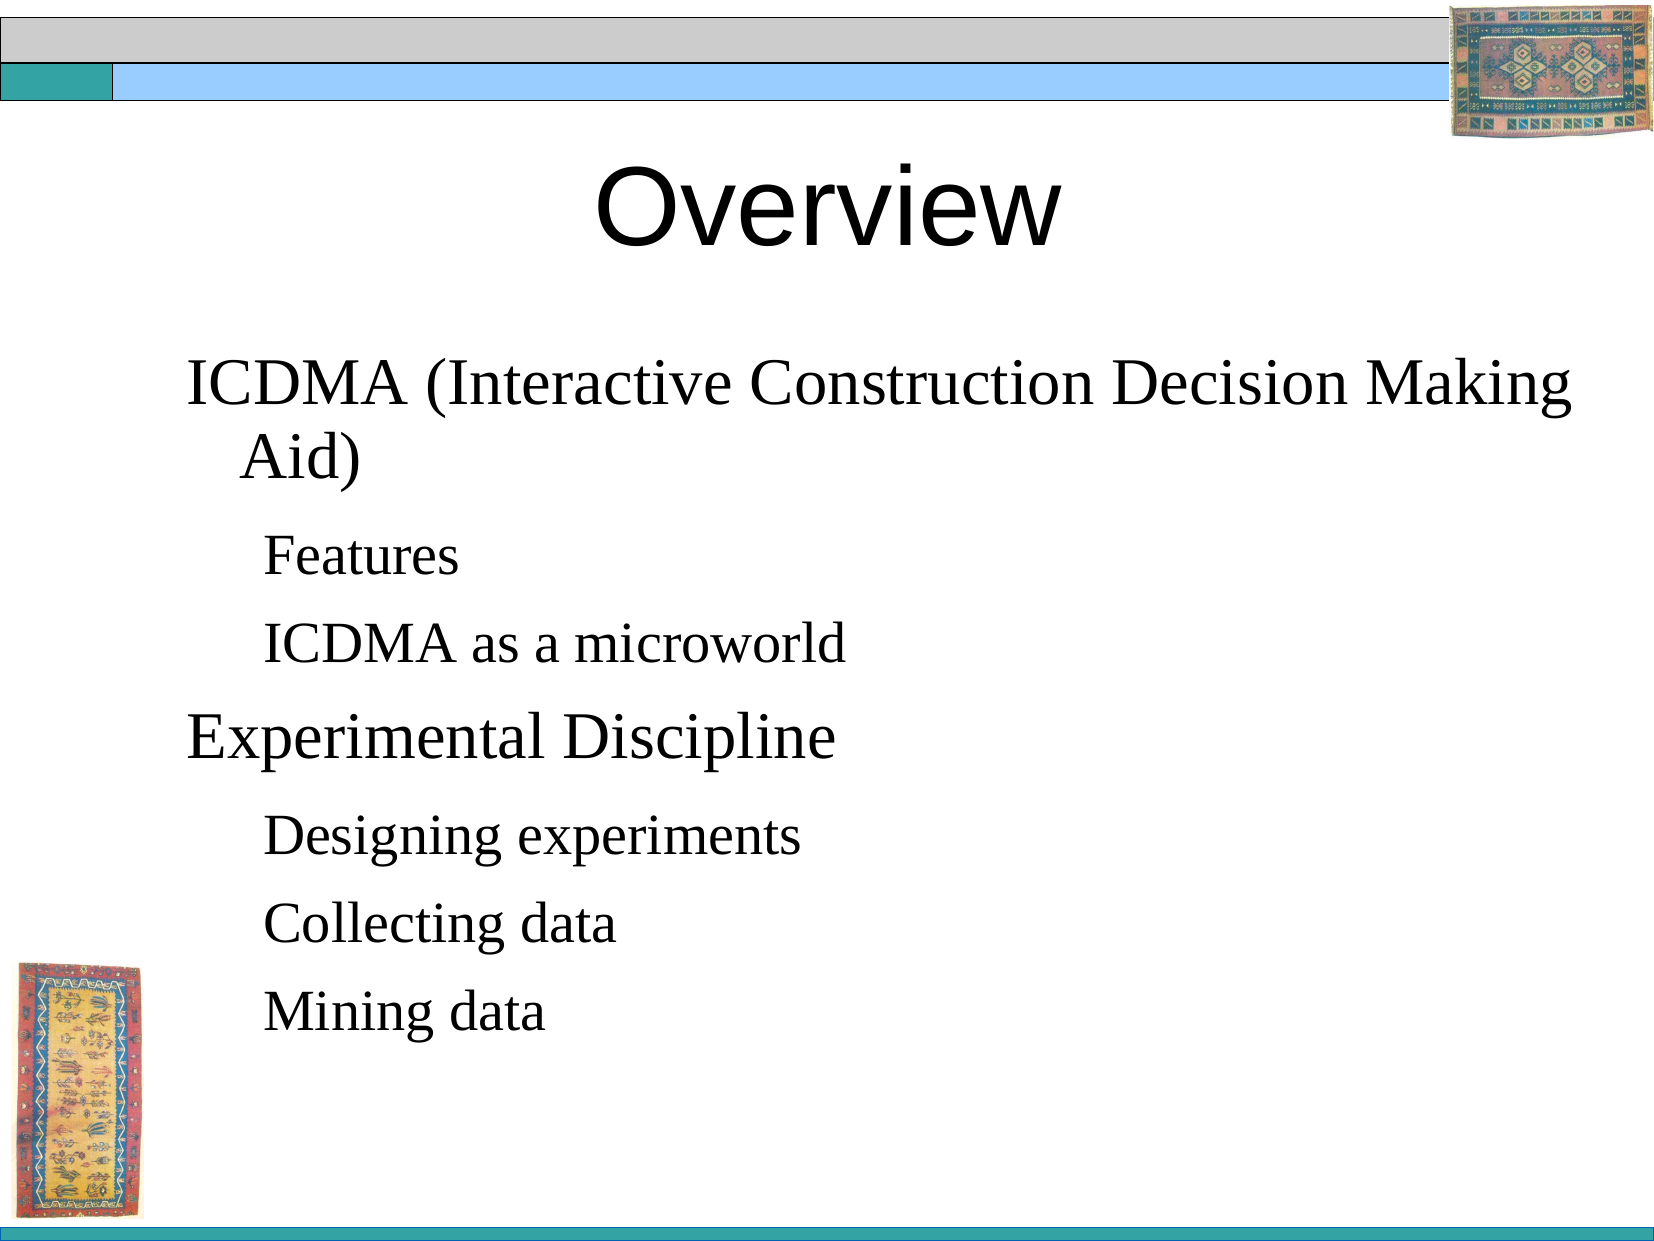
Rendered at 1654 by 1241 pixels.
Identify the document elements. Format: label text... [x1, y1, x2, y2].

list ICDMA (Interactive Construction Decision Making Aid) Features ICDMA as a microworld Experimental Discipline Designing experiments Collecting data Mining data [168, 344, 1581, 1127]
picture [12, 962, 144, 1219]
picture [1449, 5, 1654, 139]
title Overview [121, 102, 1534, 310]
